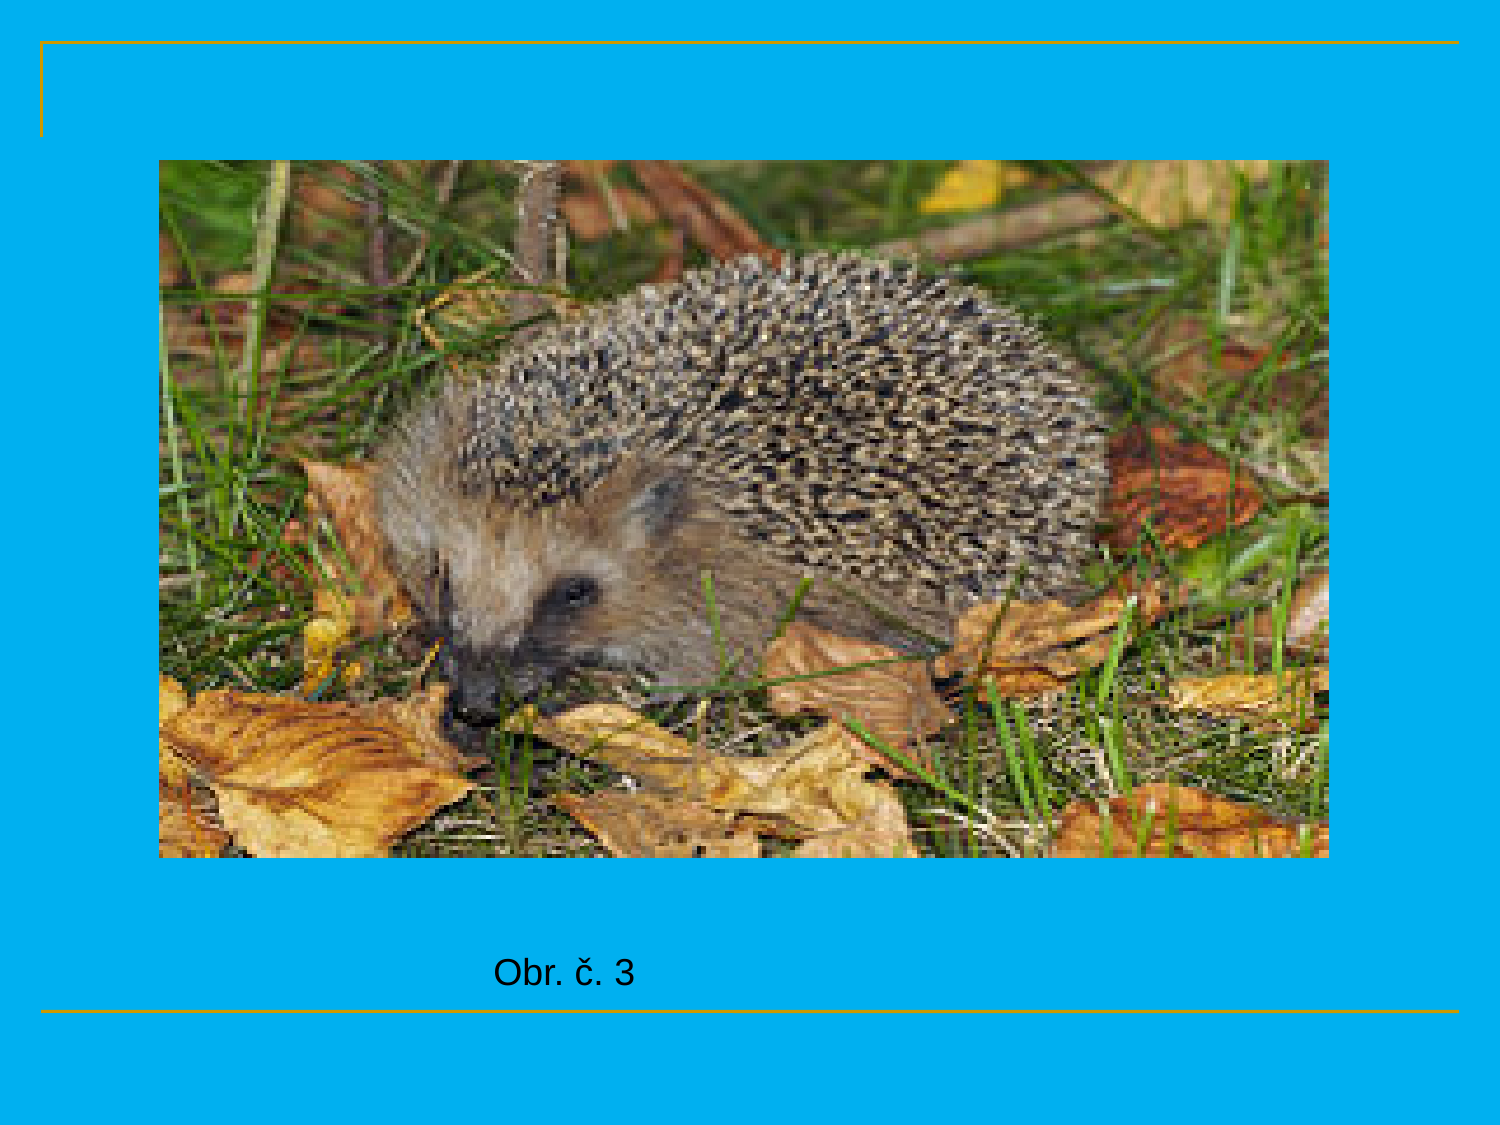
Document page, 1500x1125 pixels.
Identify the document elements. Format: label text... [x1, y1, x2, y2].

text_box Obr. č. 3 [478, 940, 652, 1002]
picture [160, 161, 1328, 857]
